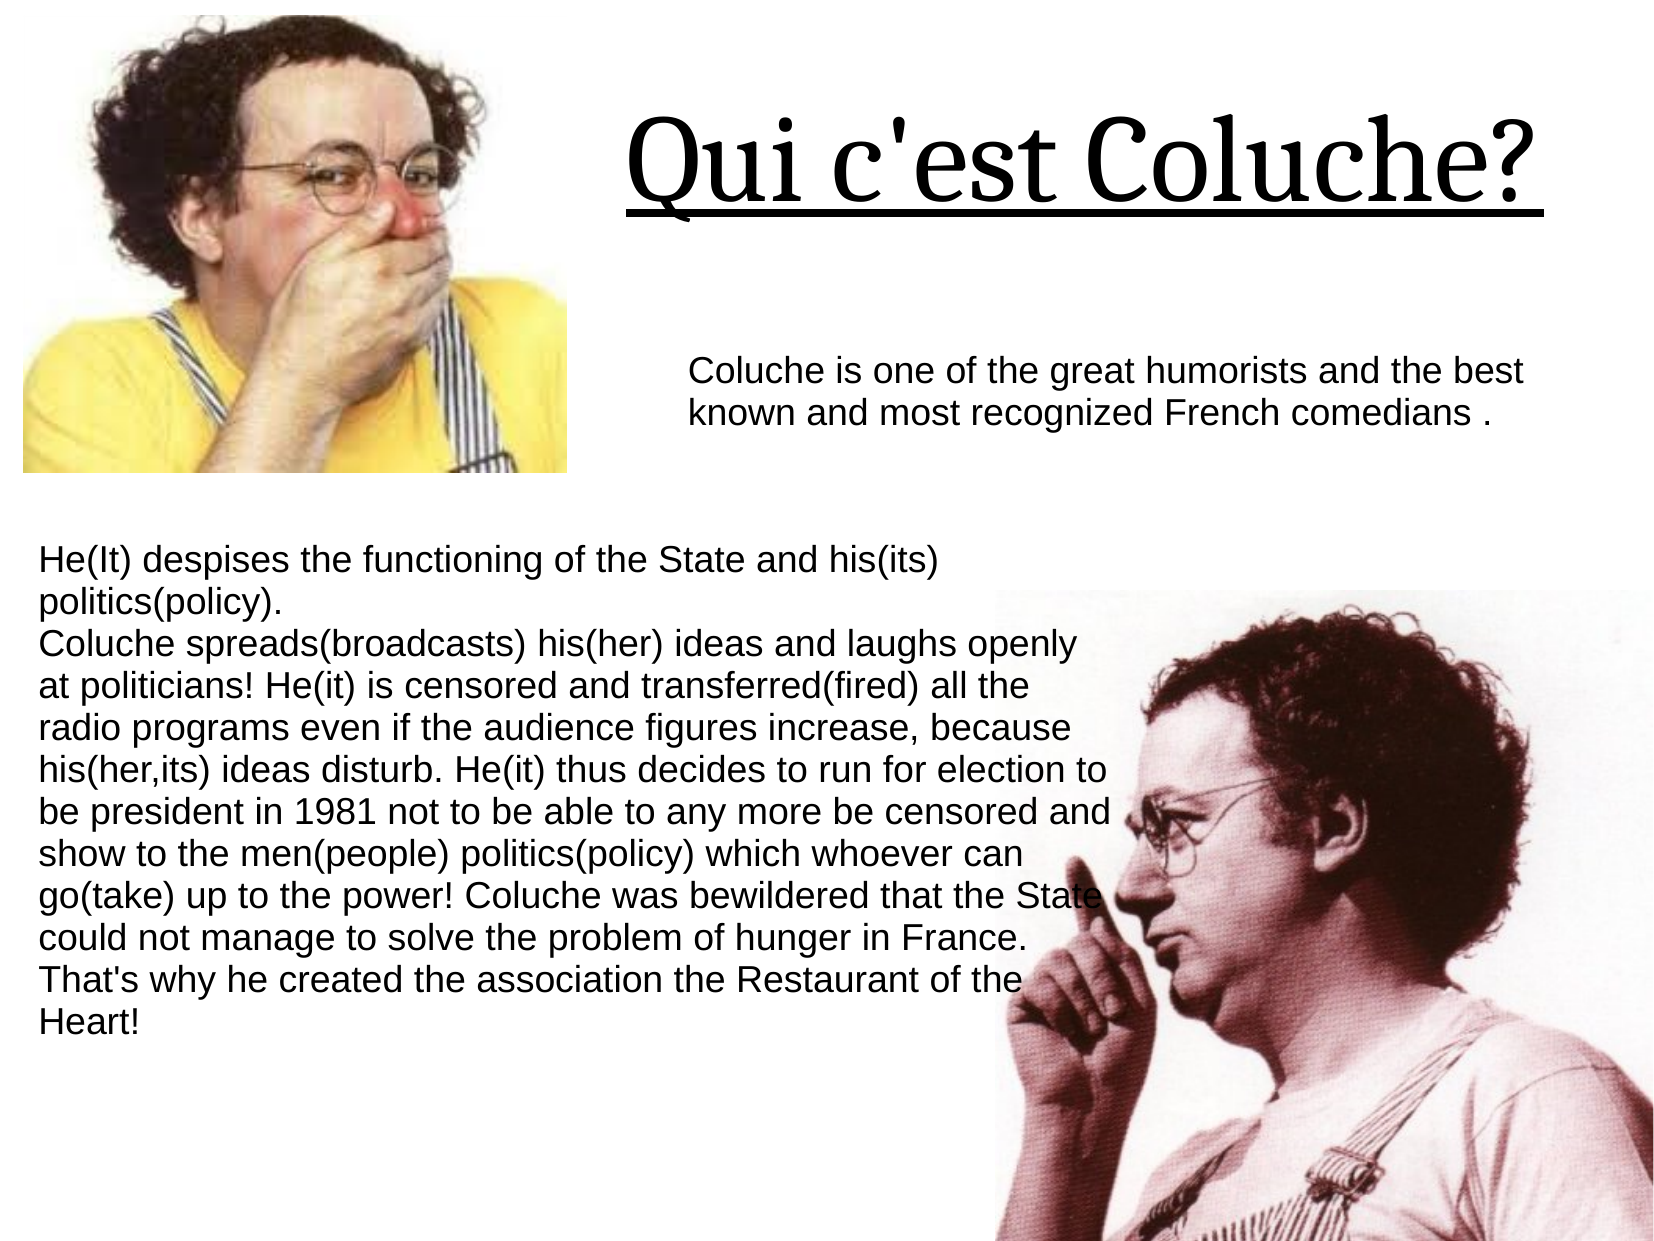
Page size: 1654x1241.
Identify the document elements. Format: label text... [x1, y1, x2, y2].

title Qui c'est Coluche? [567, 57, 1617, 265]
picture [23, 15, 567, 473]
text_box Coluche is one of the great humorists and the best known and most recognized French comedians . [673, 342, 1654, 442]
text_box He(It) despises the functioning of the State and his(its) politics(policy). Coluche spreads(broadcasts) his(her) ideas and laughs openly at politicians! He(it) is censored and transferred(fired) all the radio programs even if the audience figures increase, because his(her,its) ideas disturb. He(it) thus decides to run for election to be president in 1981 not to be able to any more be censored and show to the men(people) politics(policy) which whoever can go(take) up to the power! Coluche was bewildered that the State could not manage to solve the problem of hunger in France. That's why he created the association the Restaurant of the Heart! [23, 531, 1132, 1178]
picture [995, 590, 1654, 1241]
